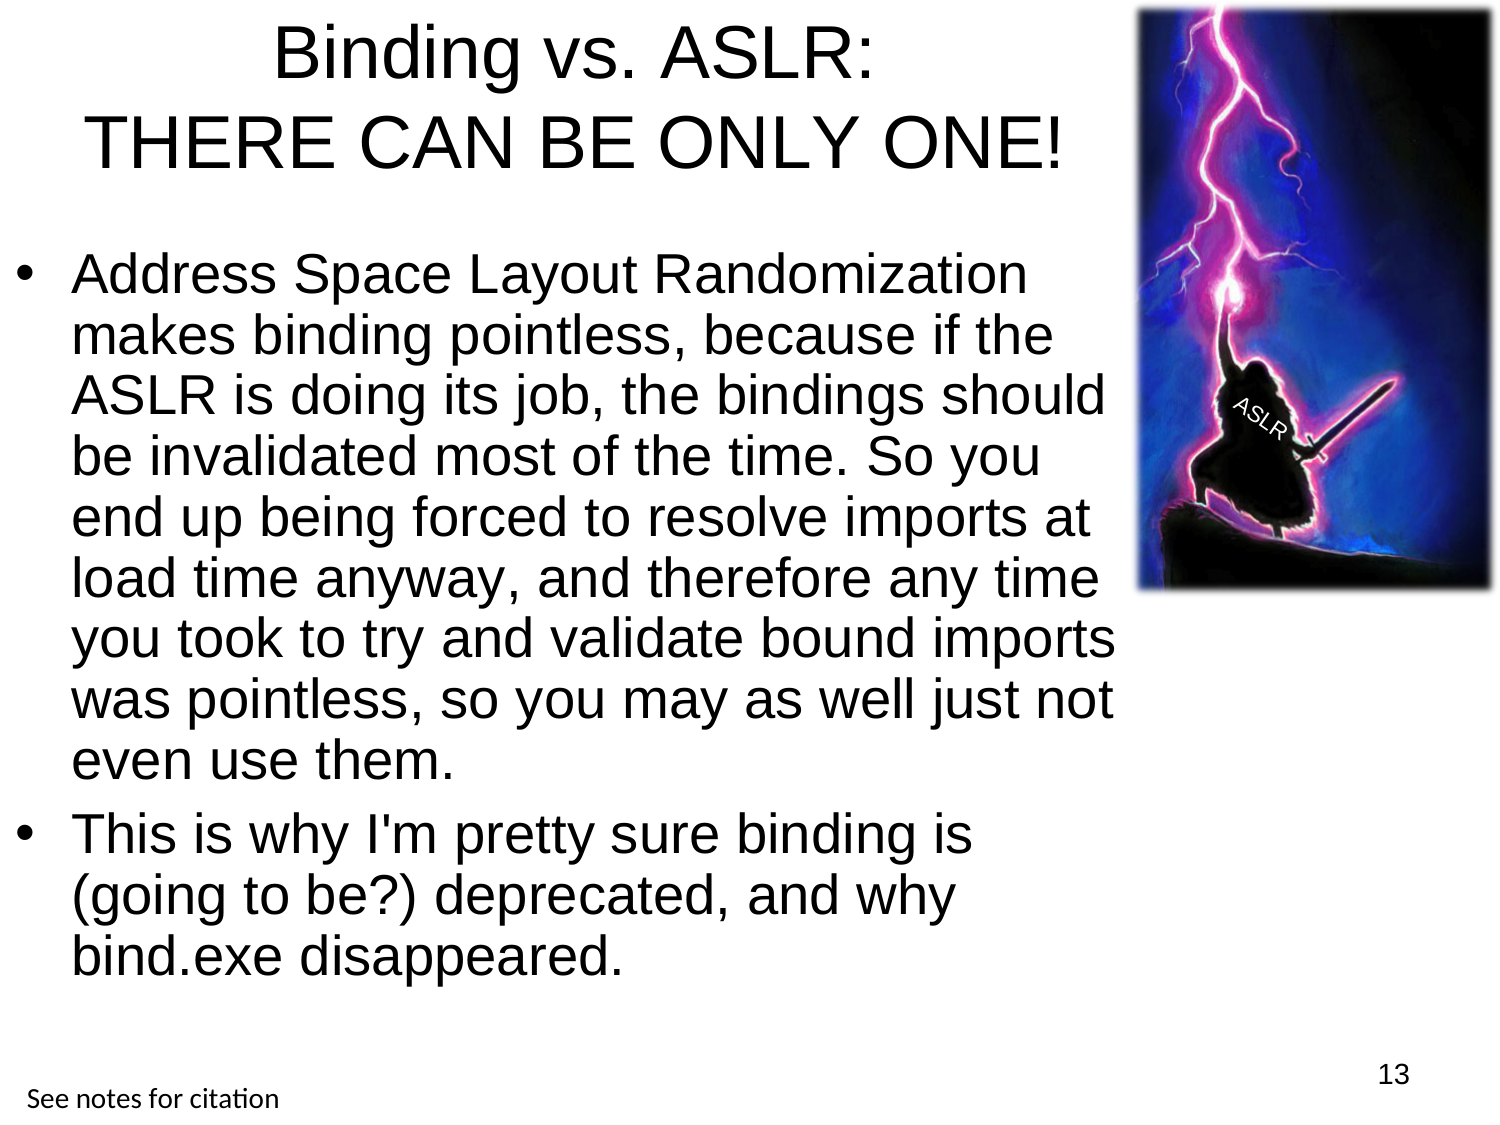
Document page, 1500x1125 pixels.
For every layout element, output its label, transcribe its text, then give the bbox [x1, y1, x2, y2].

text_box ASLR [1213, 374, 1312, 461]
list Address Space Layout Randomization makes binding pointless, because if the ASLR is doing its job, the bindings should be invalidated most of the time. So you end up being forced to resolve imports at load time anyway, and therefore any time you took to try and validate bound imports was pointless, so you may as well just not even use them. This is why I'm pretty sure binding is (going to be?) deprecated, and why bind.exe disappeared. [0, 237, 1138, 1051]
picture [1128, 0, 1500, 601]
title Binding vs. ASLR: THERE CAN BE ONLY ONE! [0, 0, 1128, 192]
text_box <number> [1074, 1042, 1426, 1103]
text_box See notes for citation [12, 1072, 295, 1123]
